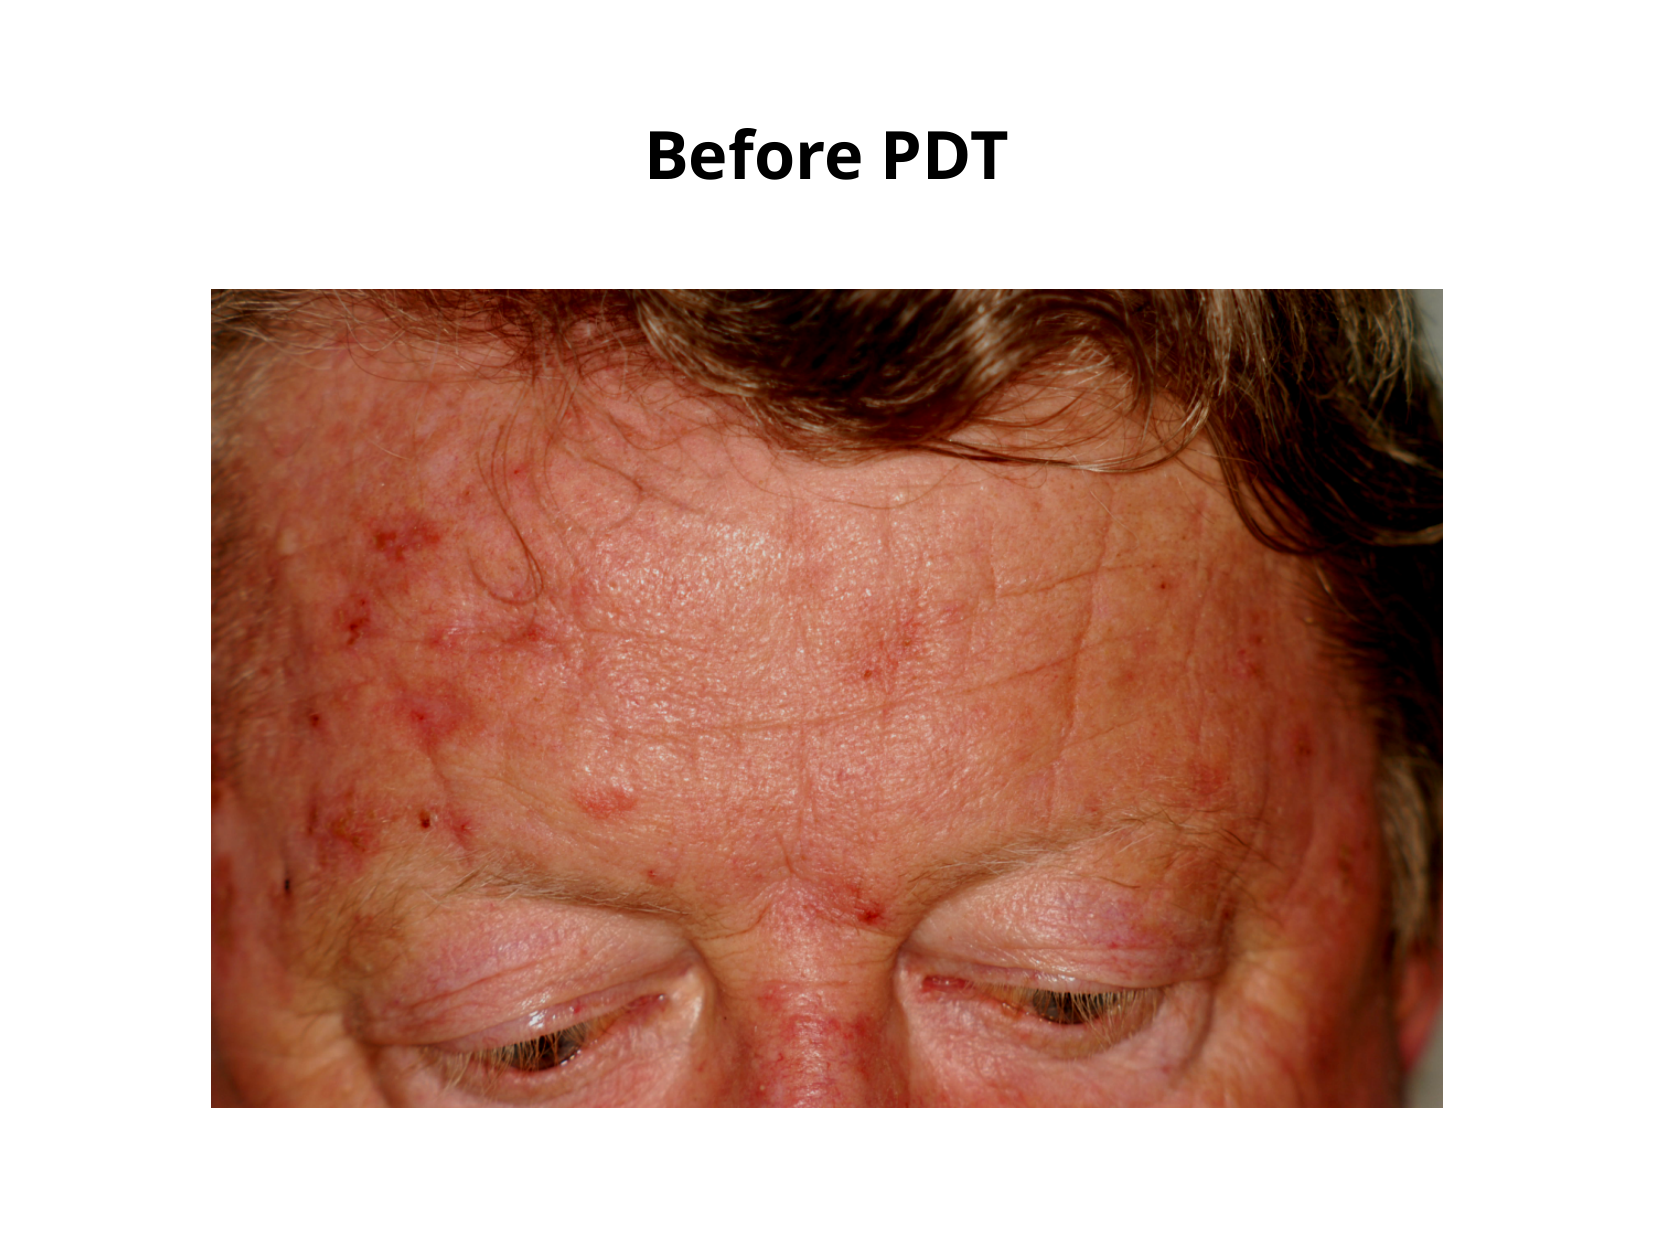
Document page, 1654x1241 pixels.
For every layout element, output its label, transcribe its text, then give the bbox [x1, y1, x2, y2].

title Before PDT [82, 49, 1571, 257]
picture [211, 289, 1443, 1108]
